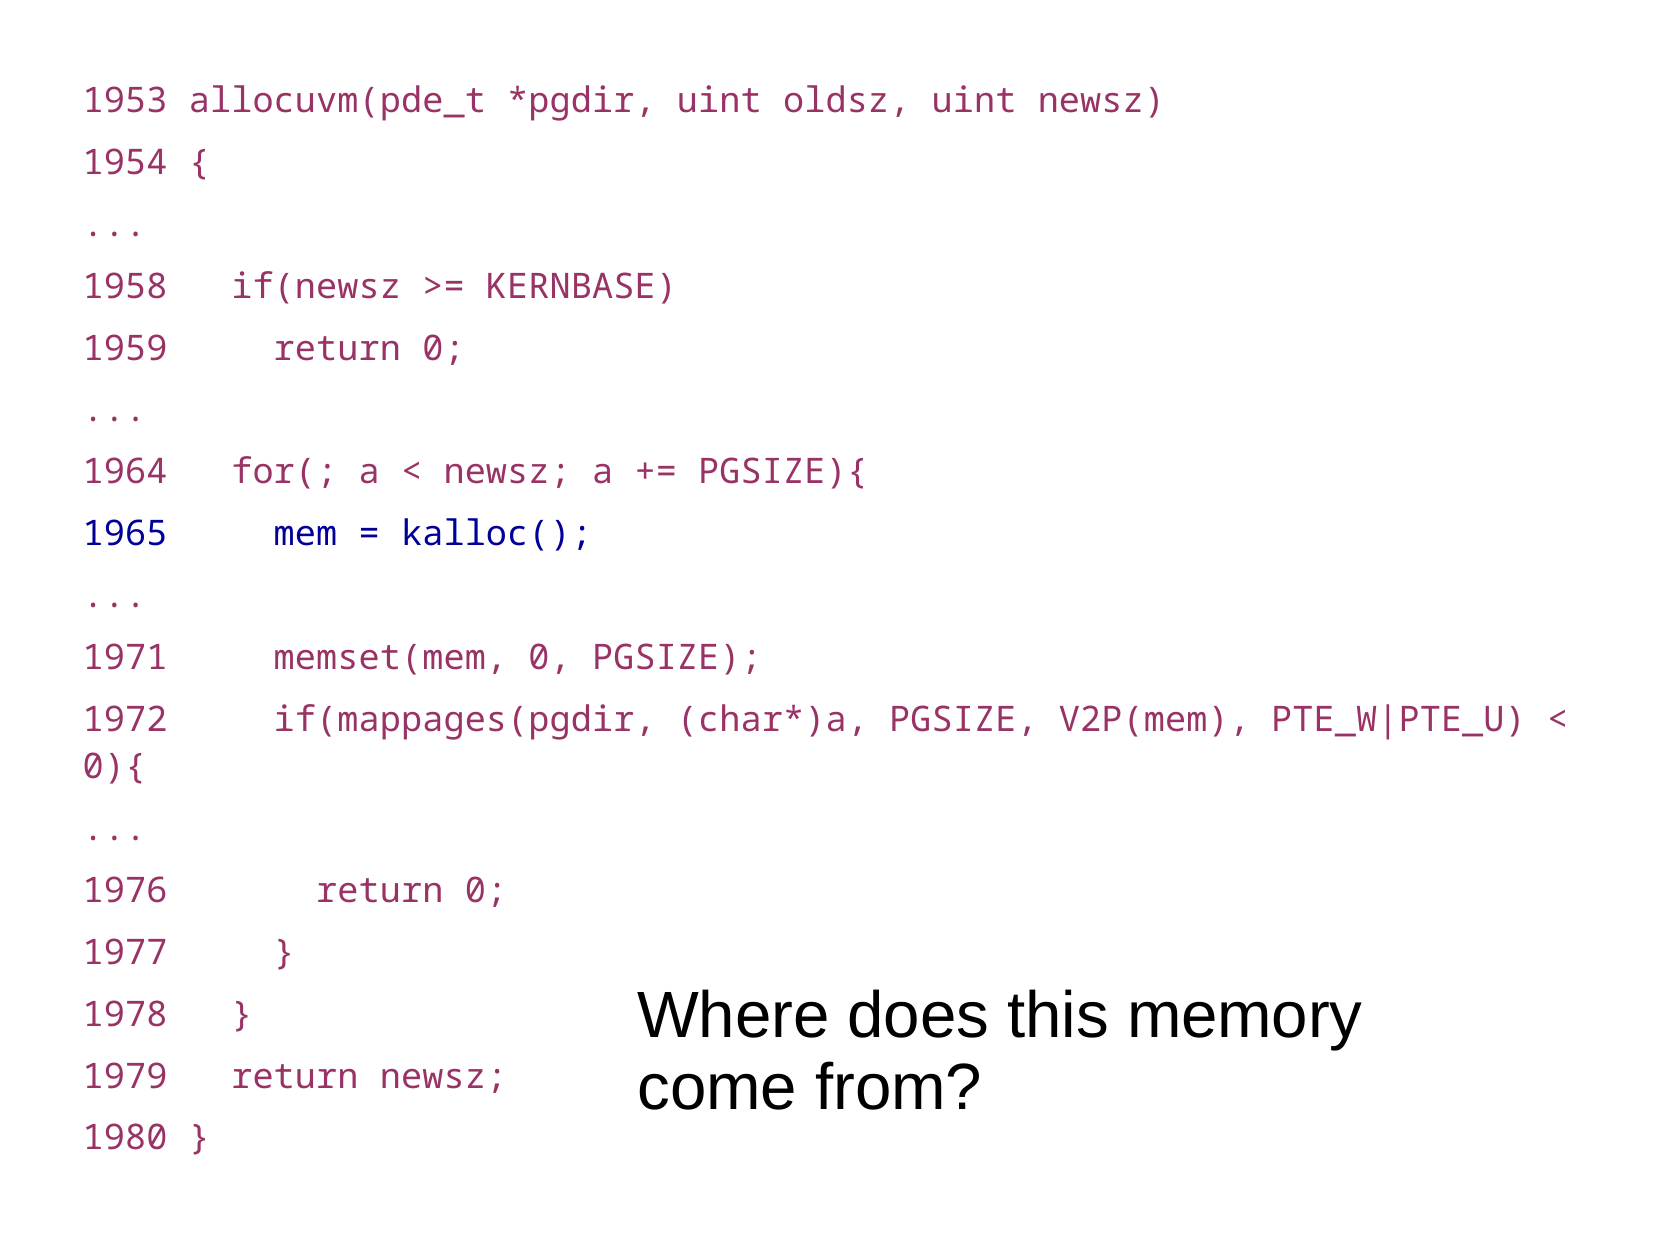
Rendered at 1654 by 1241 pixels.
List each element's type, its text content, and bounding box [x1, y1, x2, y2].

list Where does this memory come from? [637, 978, 1530, 1126]
list 1953 allocuvm(pde_t *pgdir, uint oldsz, uint newsz) 1954 { ... 1958 if(newsz >= KERNBASE) 1959 return 0; ... 1964 for(; a < newsz; a += PGSIZE){ 1965 mem = kalloc(); ... 1971 memset(mem, 0, PGSIZE); 1972 if(mappages(pgdir, (char*)a, PGSIZE, V2P(mem), PTE_W|PTE_U) < 0){ ... 1976 return 0; 1977 } 1978 } 1979 return newsz; 1980 } [82, 75, 1571, 1163]
